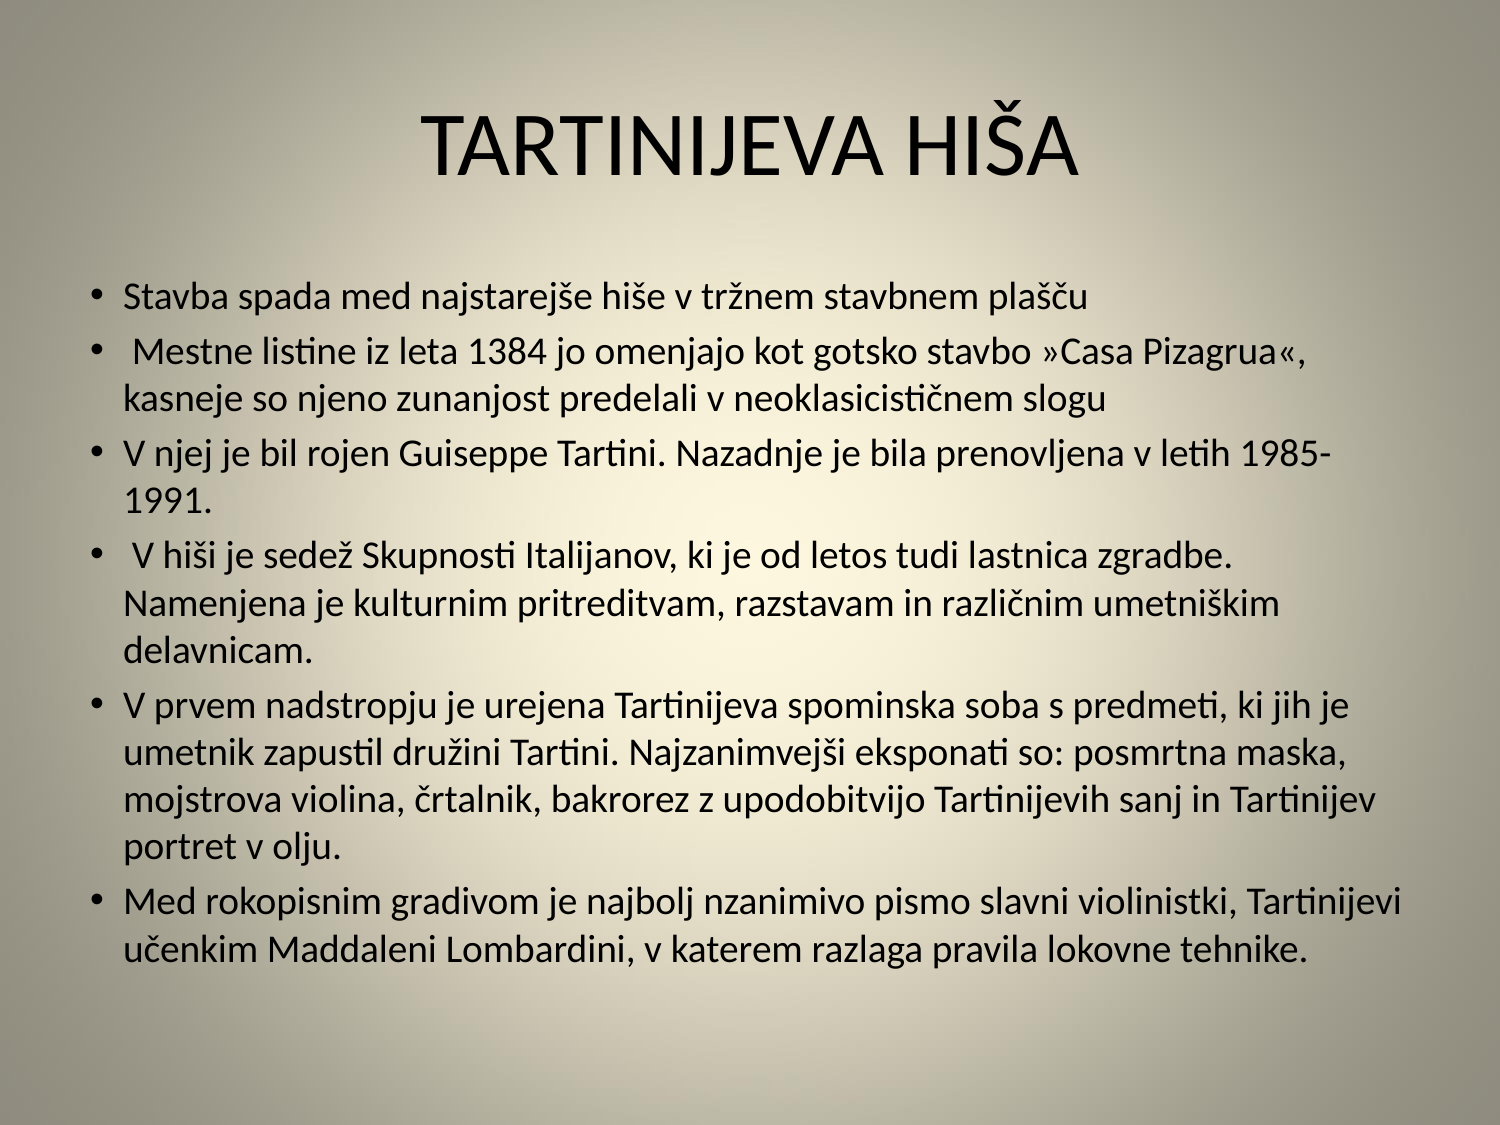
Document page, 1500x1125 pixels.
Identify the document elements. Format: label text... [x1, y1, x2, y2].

title TARTINIJEVA HIŠA [75, 45, 1425, 233]
list Stavba spada med najstarejše hiše v tržnem stavbnem plašču Mestne listine iz leta 1384 jo omenjajo kot gotsko stavbo »Casa Pizagrua«, kasneje so njeno zunanjost predelali v neoklasicističnem slogu V njej je bil rojen Guiseppe Tartini. Nazadnje je bila prenovljena v letih 1985-1991. V hiši je sedež Skupnosti Italijanov, ki je od letos tudi lastnica zgradbe. Namenjena je kulturnim pritreditvam, razstavam in različnim umetniškim delavnicam. V prvem nadstropju je urejena Tartinijeva spominska soba s predmeti, ki jih je umetnik zapustil družini Tartini. Najzanimvejši eksponati so: posmrtna maska, mojstrova violina, črtalnik, bakrorez z upodobitvijo Tartinijevih sanj in Tartinijev portret v olju. Med rokopisnim gradivom je najbolj nzanimivo pismo slavni violinistki, Tartinijevi učenkim Maddaleni Lombardini, v katerem razlaga pravila lokovne tehnike. [75, 262, 1425, 1005]
picture [0, 0, 1500, 1125]
